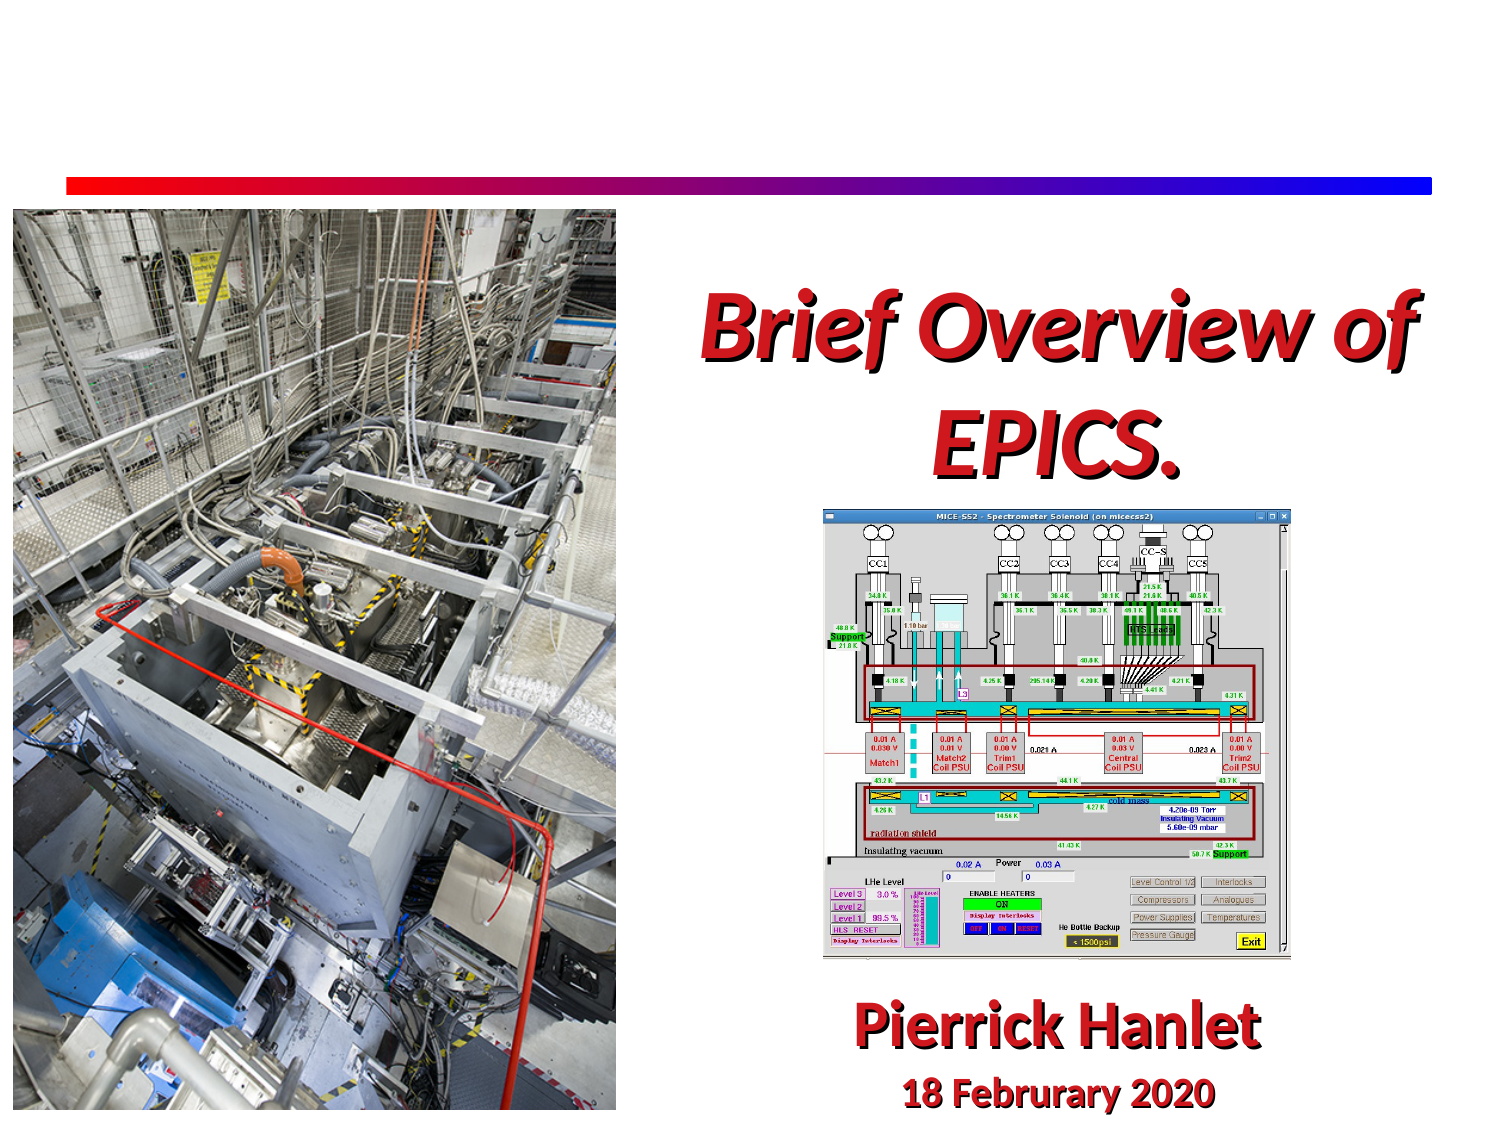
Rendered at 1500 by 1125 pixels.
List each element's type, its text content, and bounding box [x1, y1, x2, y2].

picture [823, 509, 1291, 961]
subtitle Pierrick Hanlet 18 Februrary 2020 [615, 975, 1500, 1125]
picture [13, 209, 616, 1111]
title Brief Overview of EPICS. [615, 206, 1500, 555]
